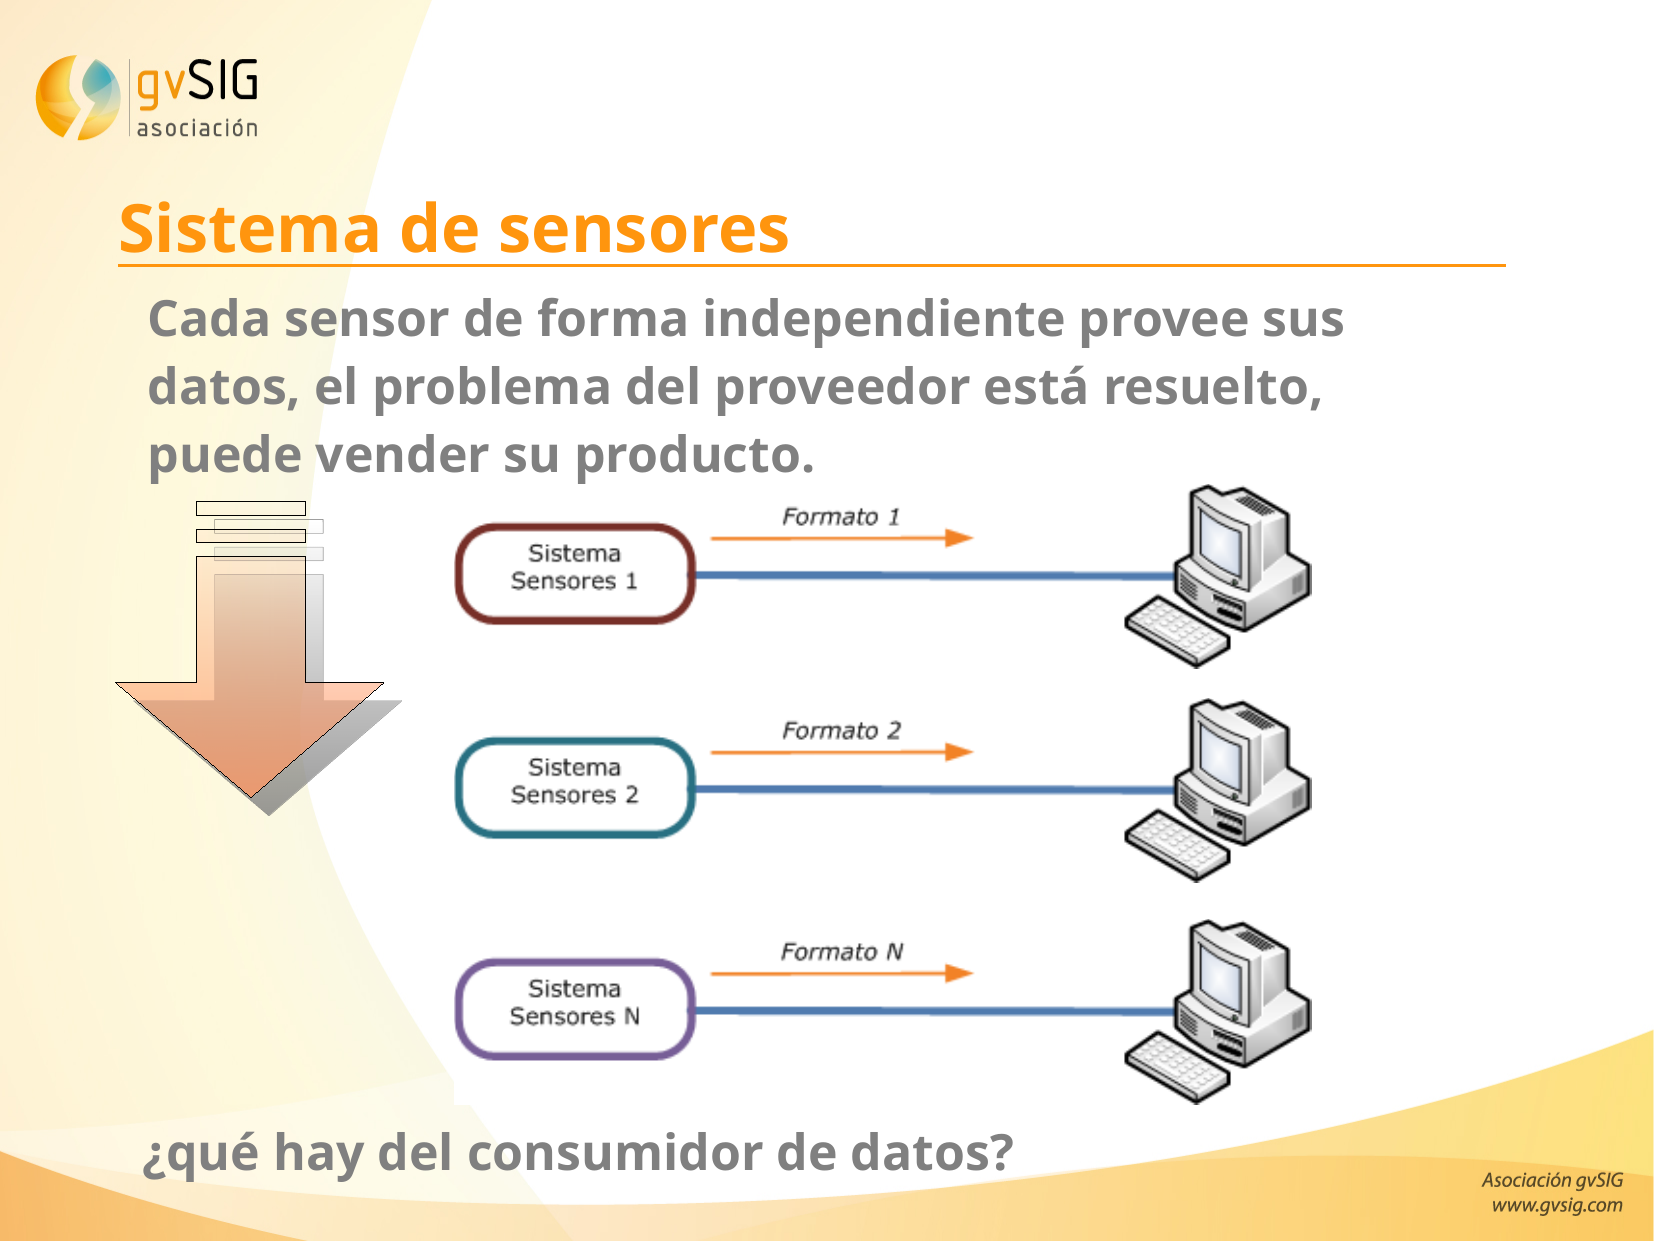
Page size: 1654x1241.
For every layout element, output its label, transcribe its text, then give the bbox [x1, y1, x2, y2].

text_box Cada sensor de forma independiente provee sus datos, el problema del proveedor está resuelto, puede vender su producto. [147, 297, 1447, 473]
text_box [115, 556, 384, 798]
picture [0, 0, 1654, 1241]
text_box [196, 529, 306, 543]
text_box ¿qué hay del consumidor de datos? [142, 1122, 1359, 1181]
text_box [196, 501, 306, 516]
title Sistema de sensores [118, 177, 1607, 276]
